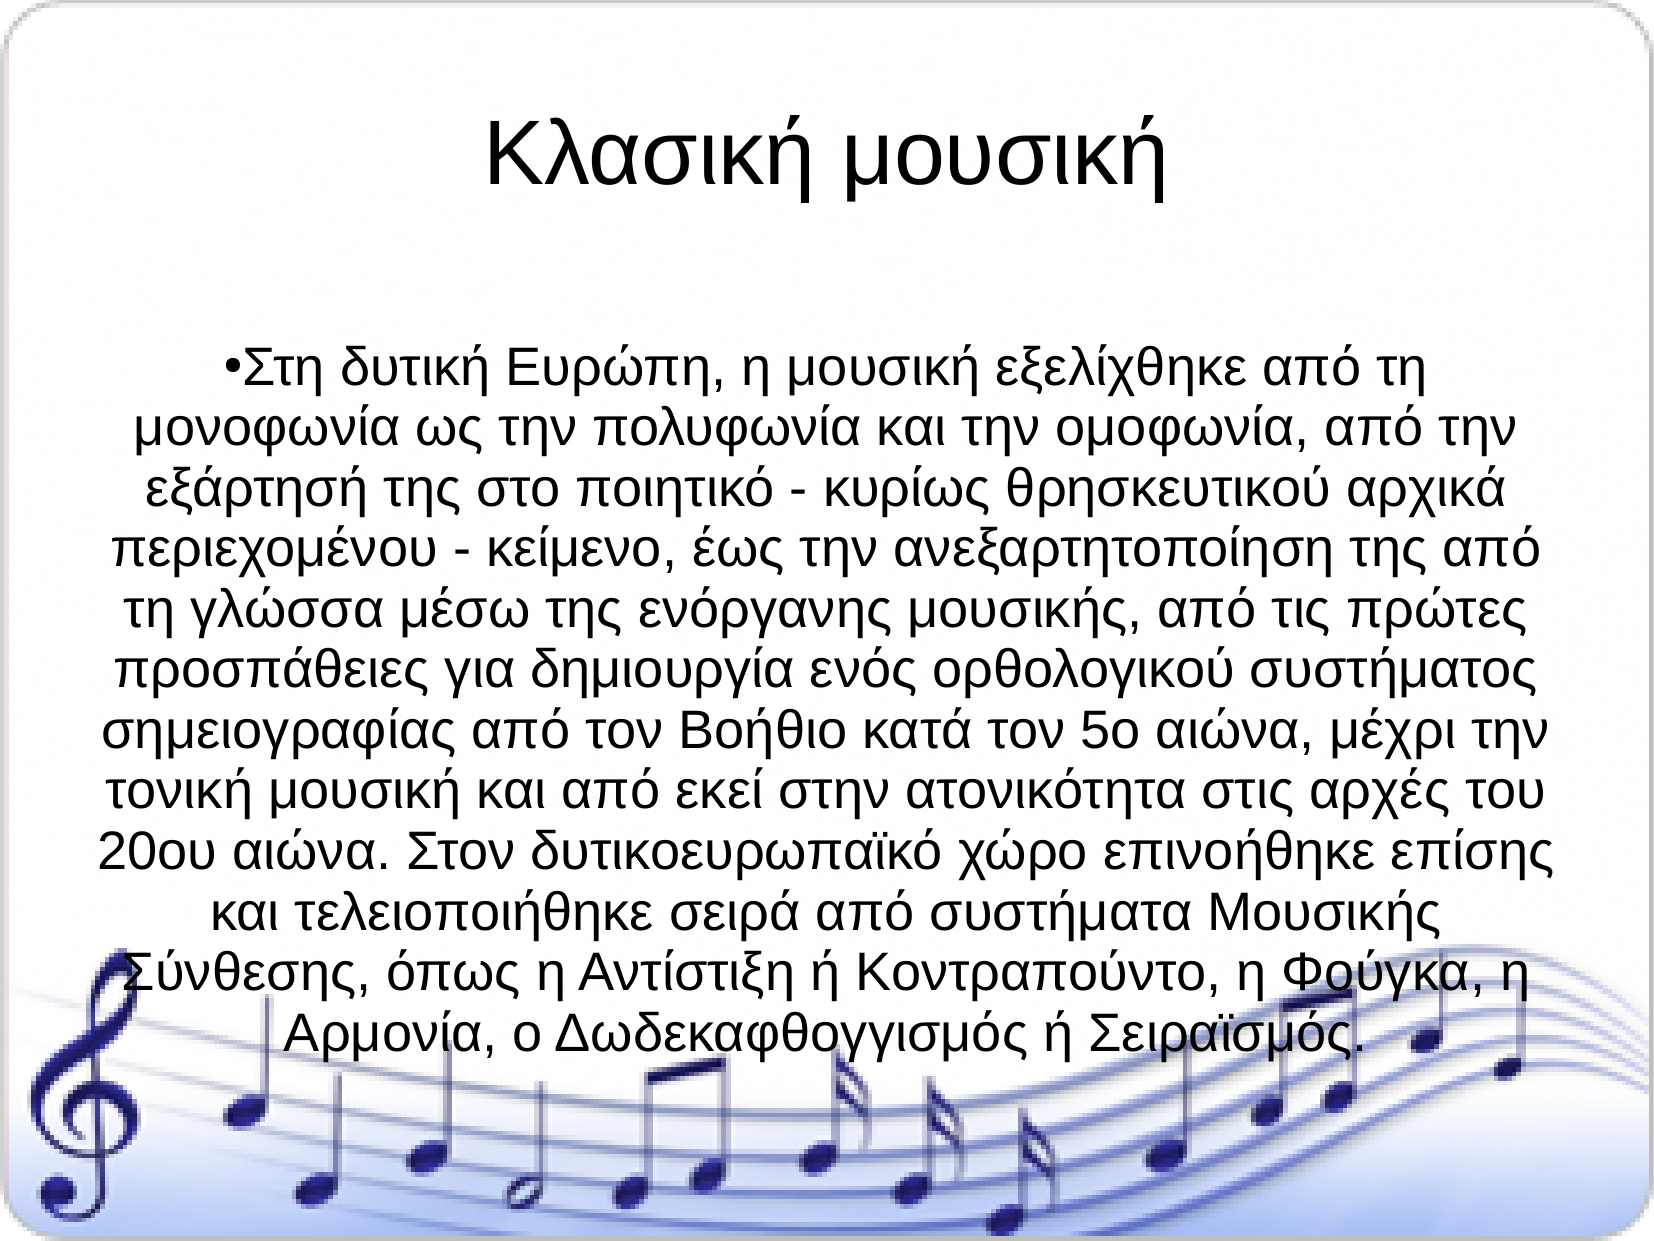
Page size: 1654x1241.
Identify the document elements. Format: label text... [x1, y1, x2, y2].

subtitle Στη δυτική Ευρώπη, η μουσική εξελίχθηκε από τη μονοφωνία ως την πολυφωνία και την ομοφωνία, από την εξάρτησή της στο ποιητικό - κυρίως θρησκευτικού αρχικά περιεχομένου - κείμενο, έως την ανεξαρτητοποίηση της από τη γλώσσα μέσω της ενόργανης μουσικής, από τις πρώτες προσπάθειες για δημιουργία ενός ορθολογικού συστήματος σημειογραφίας από τον Βοήθιο κατά τον 5ο αιώνα, μέχρι την τονική μουσική και από εκεί στην ατονικότητα στις αρχές του 20ου αιώνα. Στον δυτικοευρωπαϊκό χώρο επινοήθηκε επίσης και τελειοποιήθηκε σειρά από συστήματα Μουσικής Σύνθεσης, όπως η Αντίστιξη ή Κοντραπούντο, η Φούγκα, η Αρμονία, ο Δωδεκαφθογγισμός ή Σειραϊσμός. [82, 290, 1571, 1109]
picture [0, 0, 1654, 1241]
title Κλασική μουσική [82, 49, 1571, 257]
